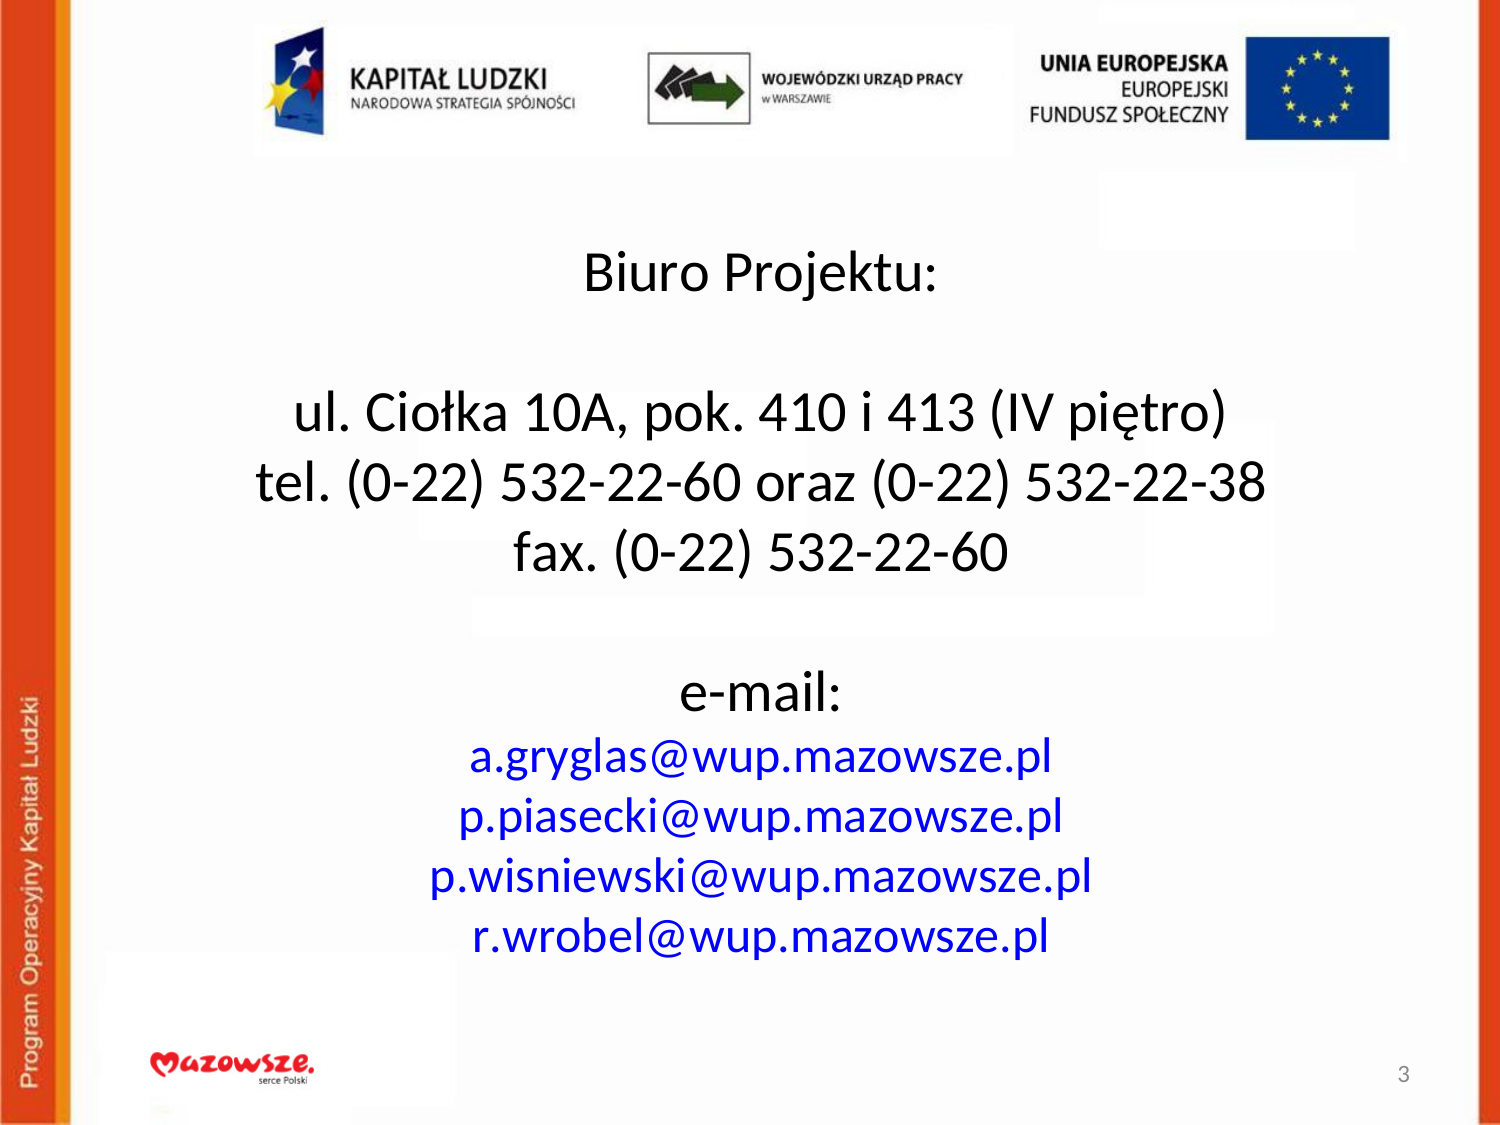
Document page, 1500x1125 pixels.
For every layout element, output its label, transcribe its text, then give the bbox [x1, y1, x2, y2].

text_box <numer> [1074, 1042, 1426, 1103]
title Biuro Projektu: ul. Ciołka 10A, pok. 410 i 413 (IV piętro) tel. (0-22) 532-22-60 oraz (0-22) 532-22-38 fax. (0-22) 532-22-60 e-mail: a.gryglas@wup.mazowsze.pl p.piasecki@wup.mazowsze.pl p.wisniewski@wup.mazowsze.pl r.wrobel@wup.mazowsze.pl [112, 184, 1411, 1012]
picture [0, 0, 1500, 1125]
